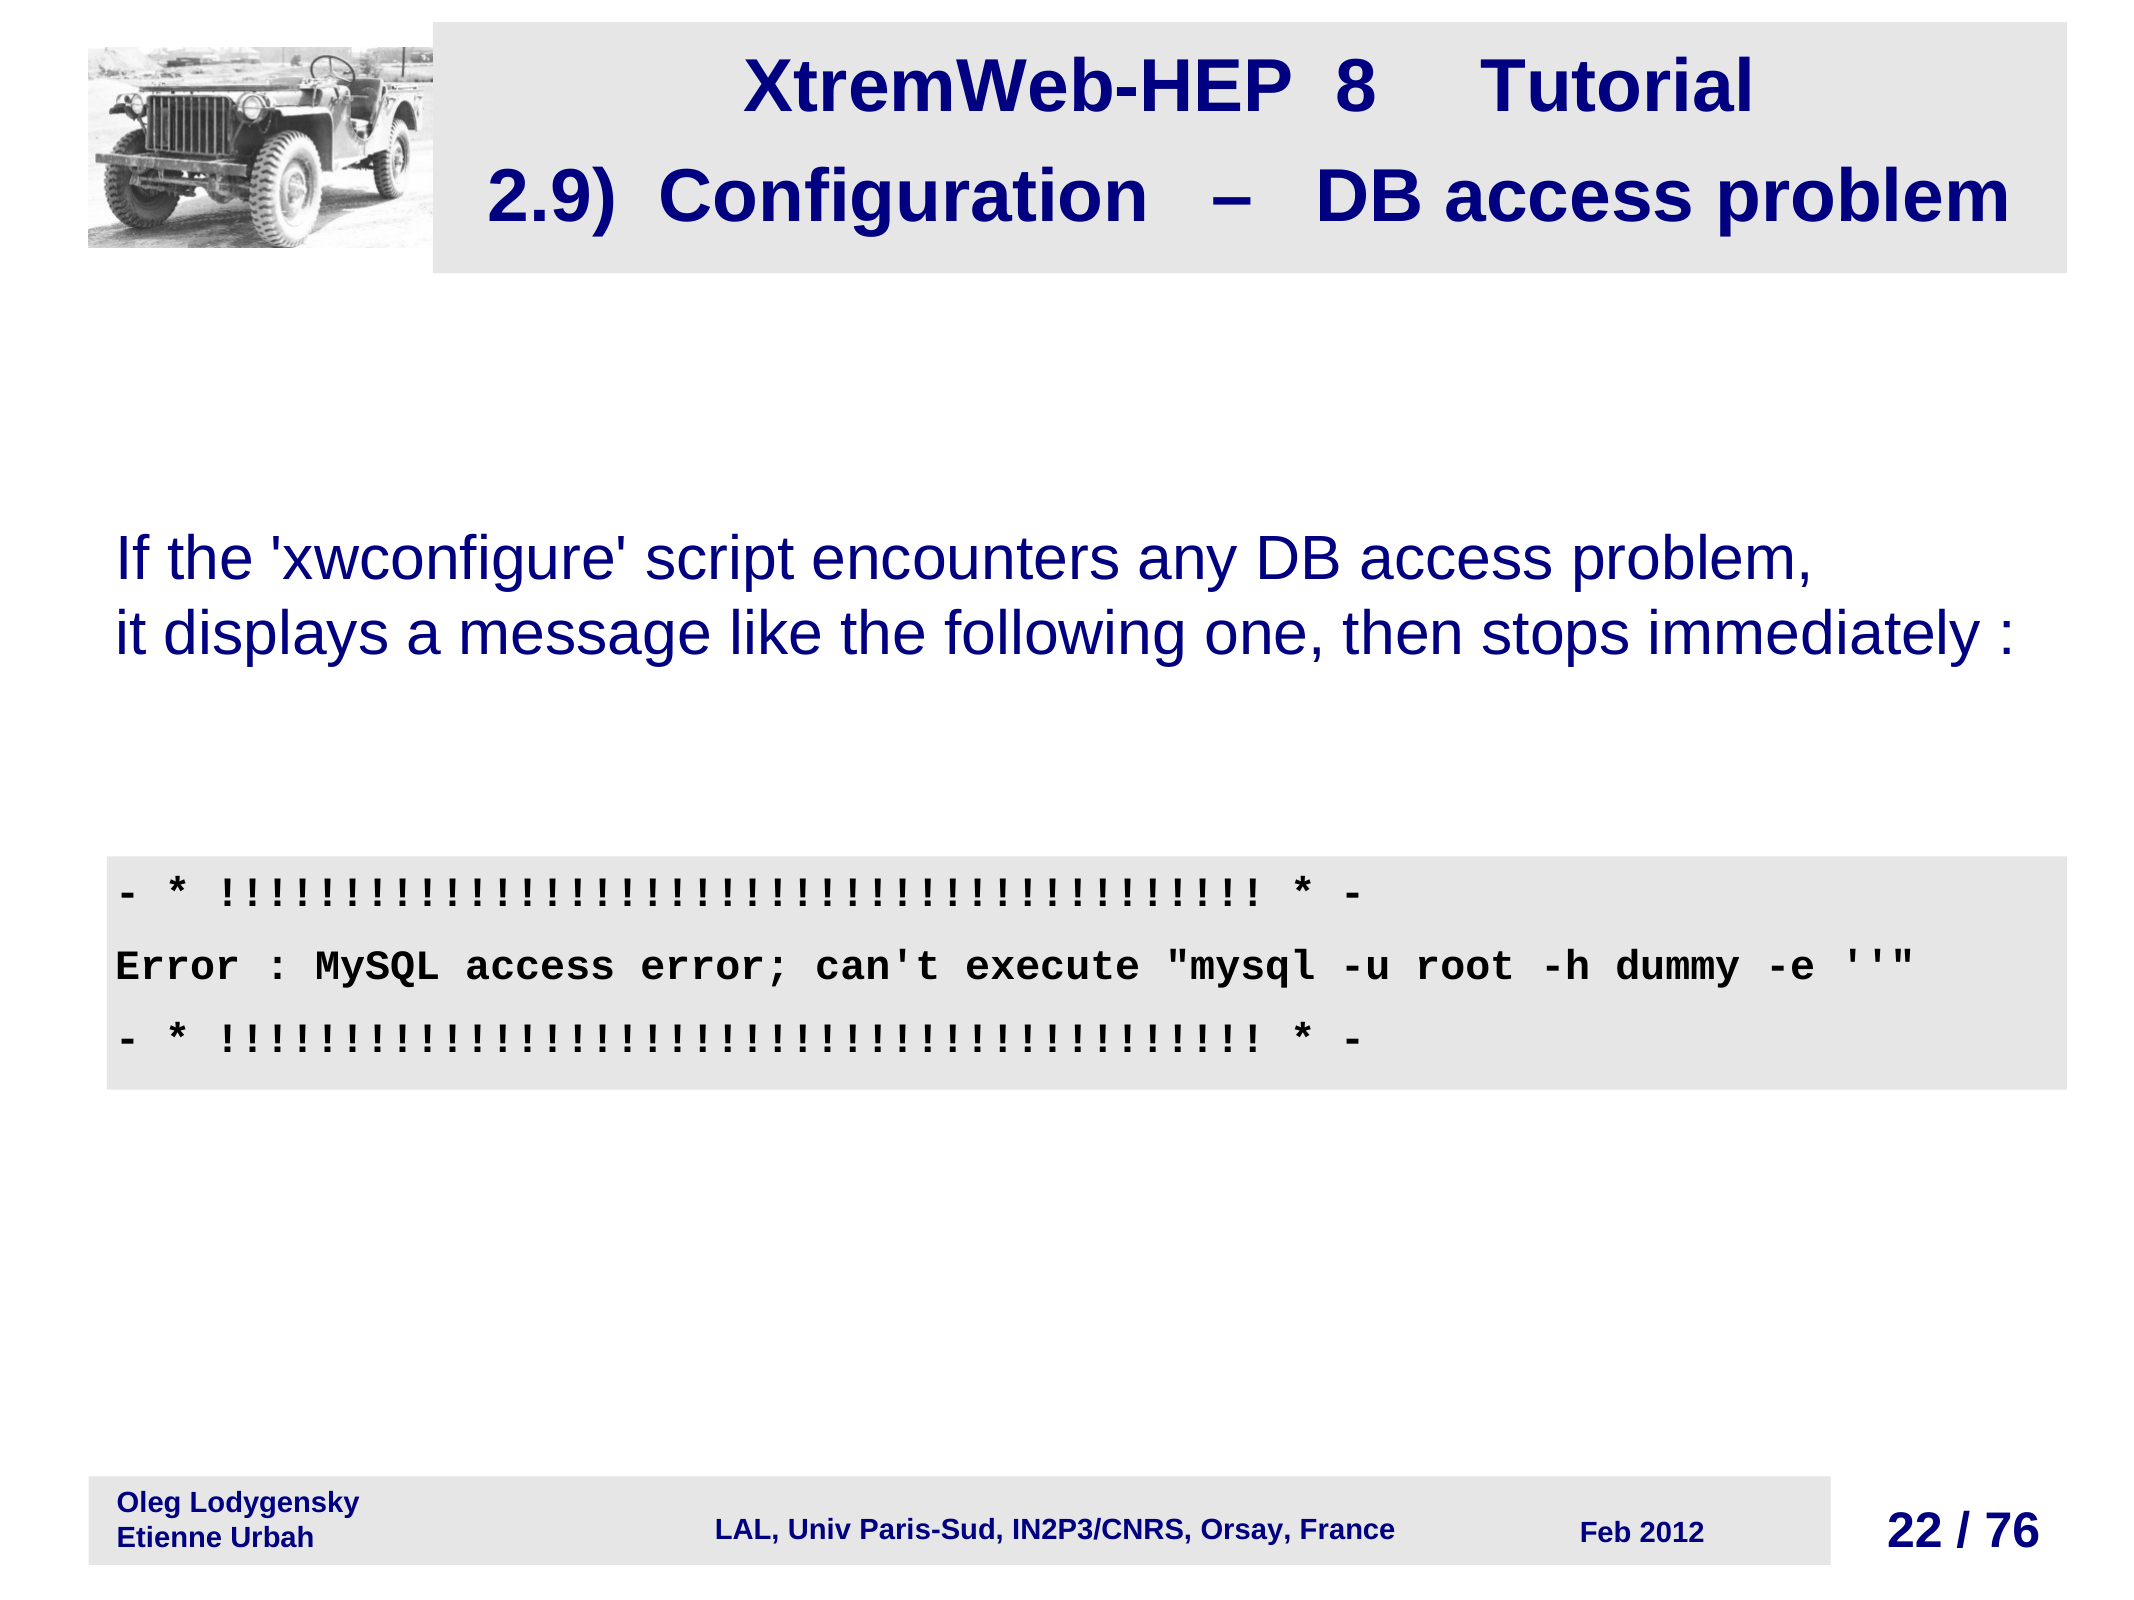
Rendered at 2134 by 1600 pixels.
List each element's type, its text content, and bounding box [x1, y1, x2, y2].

title 2.9) Configuration – DB access problem [442, 118, 2067, 266]
list - * !!!!!!!!!!!!!!!!!!!!!!!!!!!!!!!!!!!!!!!!!! * - Error : MySQL access error; can't execute "mysql -u root -h dummy -e ''" - * !!!!!!!!!!!!!!!!!!!!!!!!!!!!!!!!!!!!!!!!!! * - [106, 856, 2067, 1090]
picture [88, 47, 433, 248]
list If the 'xwconfigure' script encounters any DB access problem, it displays a message like the following one, then stops immediately : [107, 508, 2067, 709]
